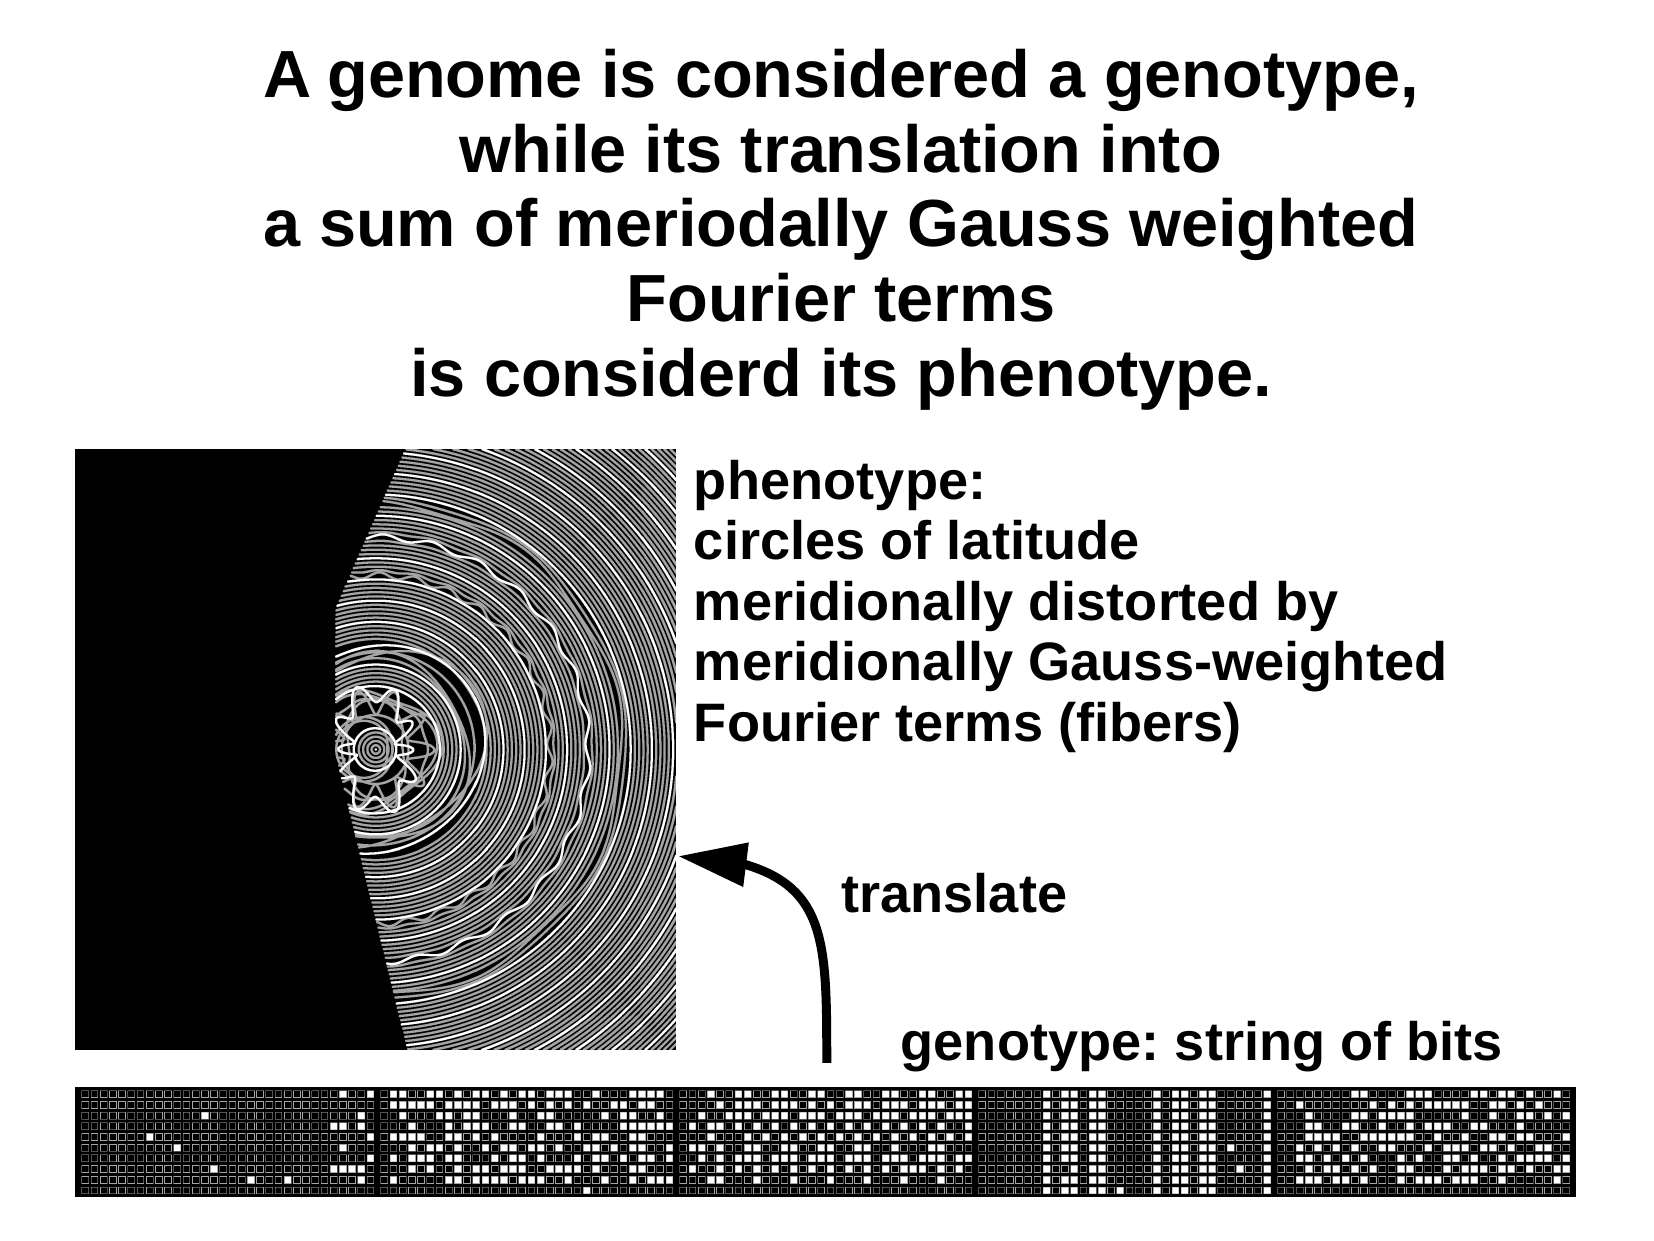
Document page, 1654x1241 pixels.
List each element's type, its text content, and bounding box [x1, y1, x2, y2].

picture [75, 1087, 1576, 1197]
text_box genotype: string of bits [885, 1003, 1595, 1081]
text_box translate [826, 856, 1211, 934]
text_box phenotype: circles of latitude meridionally distorted by meridionally Gauss-weighted Fourier terms (fibers) [679, 442, 1536, 768]
text_box A genome is considered a genotype, while its translation into a sum of meriodally Gauss weighted Fourier terms is considerd its phenotype. [59, 29, 1625, 419]
picture [75, 449, 676, 1051]
